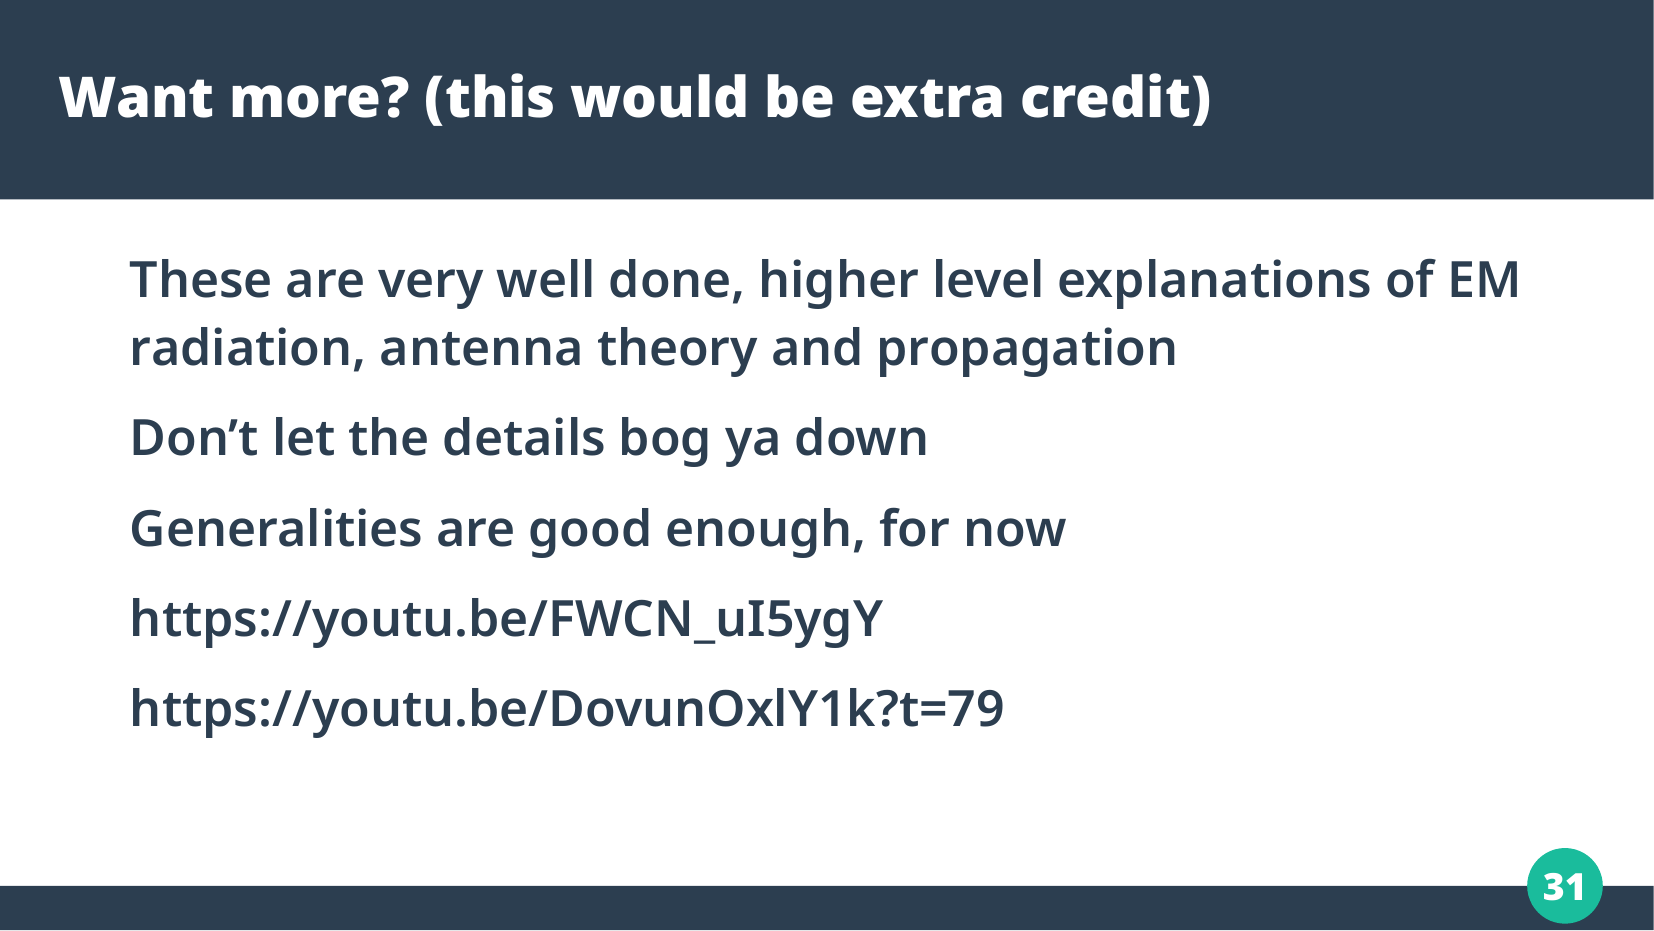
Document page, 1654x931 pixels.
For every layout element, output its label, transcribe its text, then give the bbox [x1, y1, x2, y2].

list These are very well done, higher level explanations of EM radiation, antenna theory and propagation Don’t let the details bog ya down Generalities are good enough, for now https://youtu.be/FWCN_uI5ygY https://youtu.be/DovunOxlY1k?t=79 [59, 243, 1595, 864]
title Want more? (this would be extra credit) [59, 37, 1595, 155]
